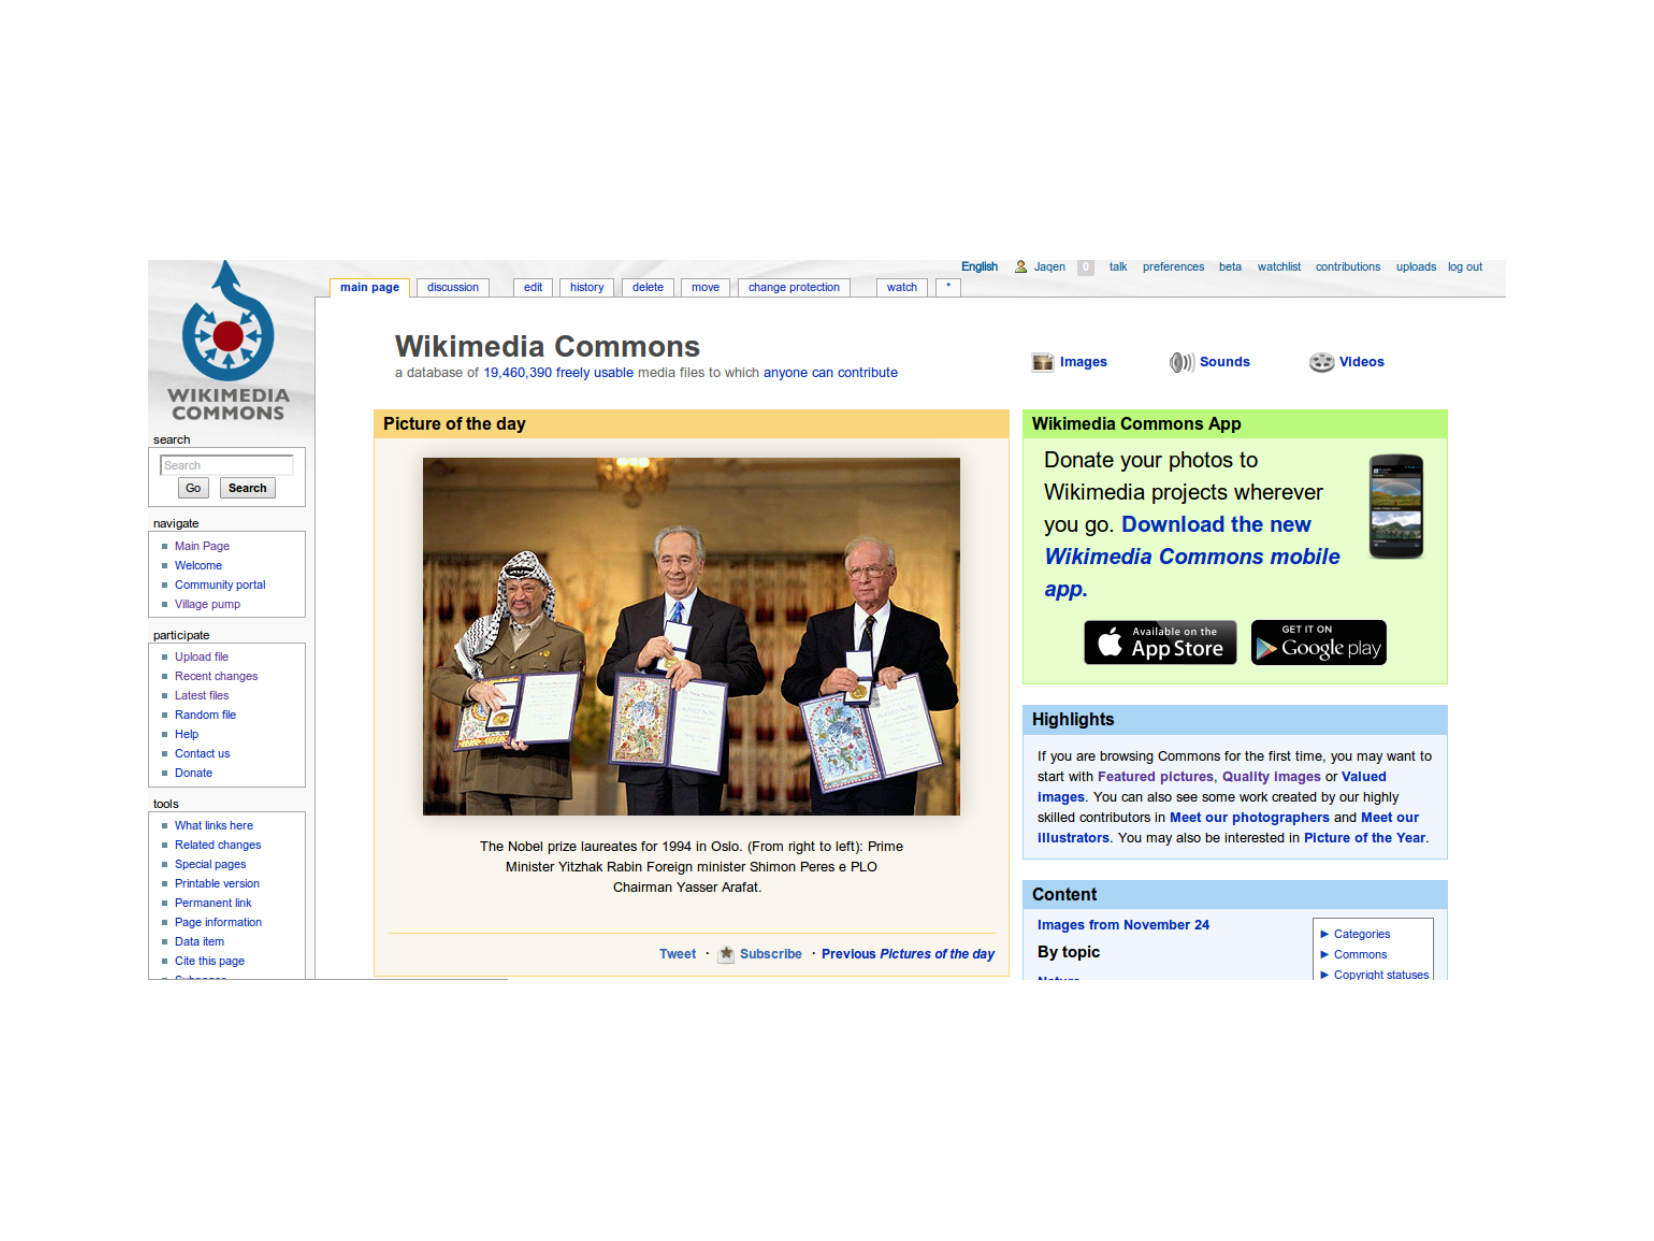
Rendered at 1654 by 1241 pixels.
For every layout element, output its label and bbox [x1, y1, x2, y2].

picture [148, 260, 1506, 980]
